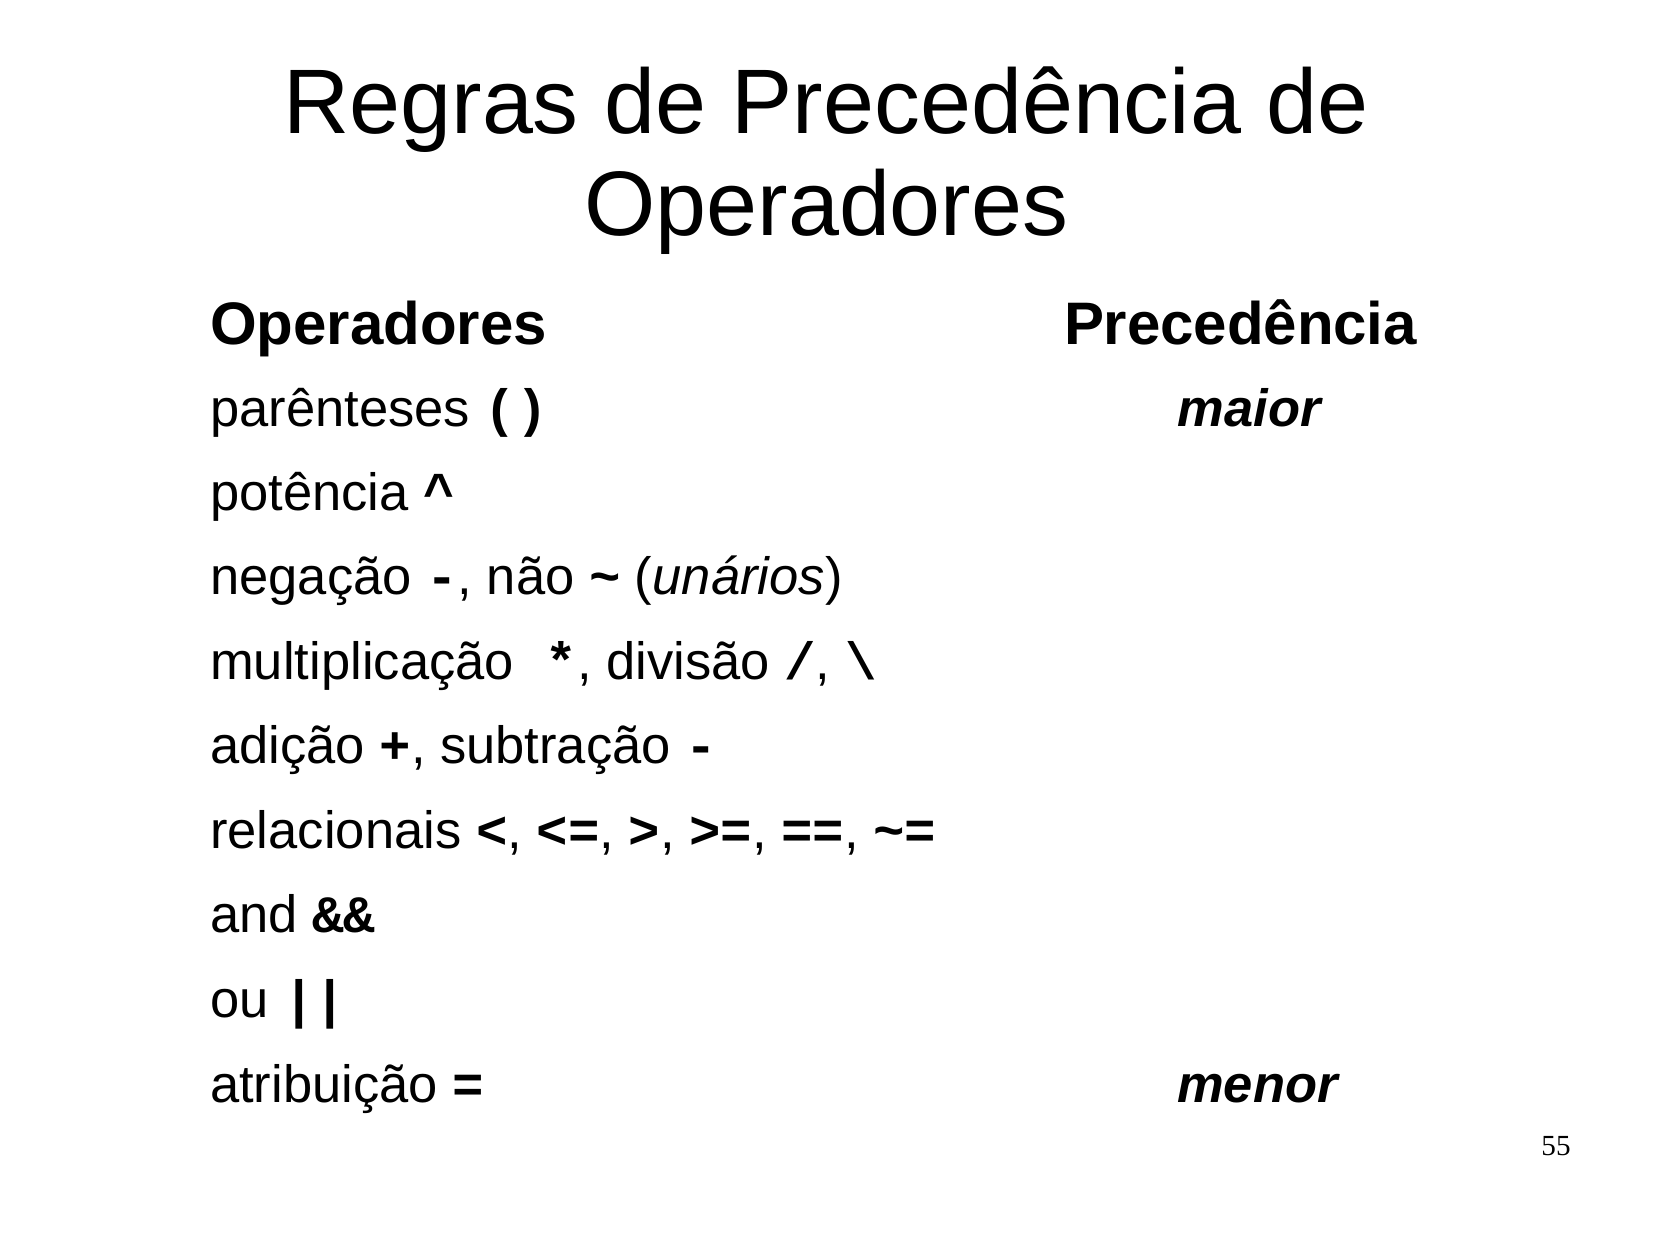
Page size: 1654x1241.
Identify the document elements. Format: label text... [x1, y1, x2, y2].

list Operadores Precedência parênteses () maior potência ^ negação -, não ~ (unários) multiplicação *, divisão /, \ adição +, subtração - relacionais <, <=, >, >=, ==, ~= and && ou || atribuição = menor [82, 290, 1571, 1123]
title Regras de Precedência de Operadores [82, 49, 1571, 257]
